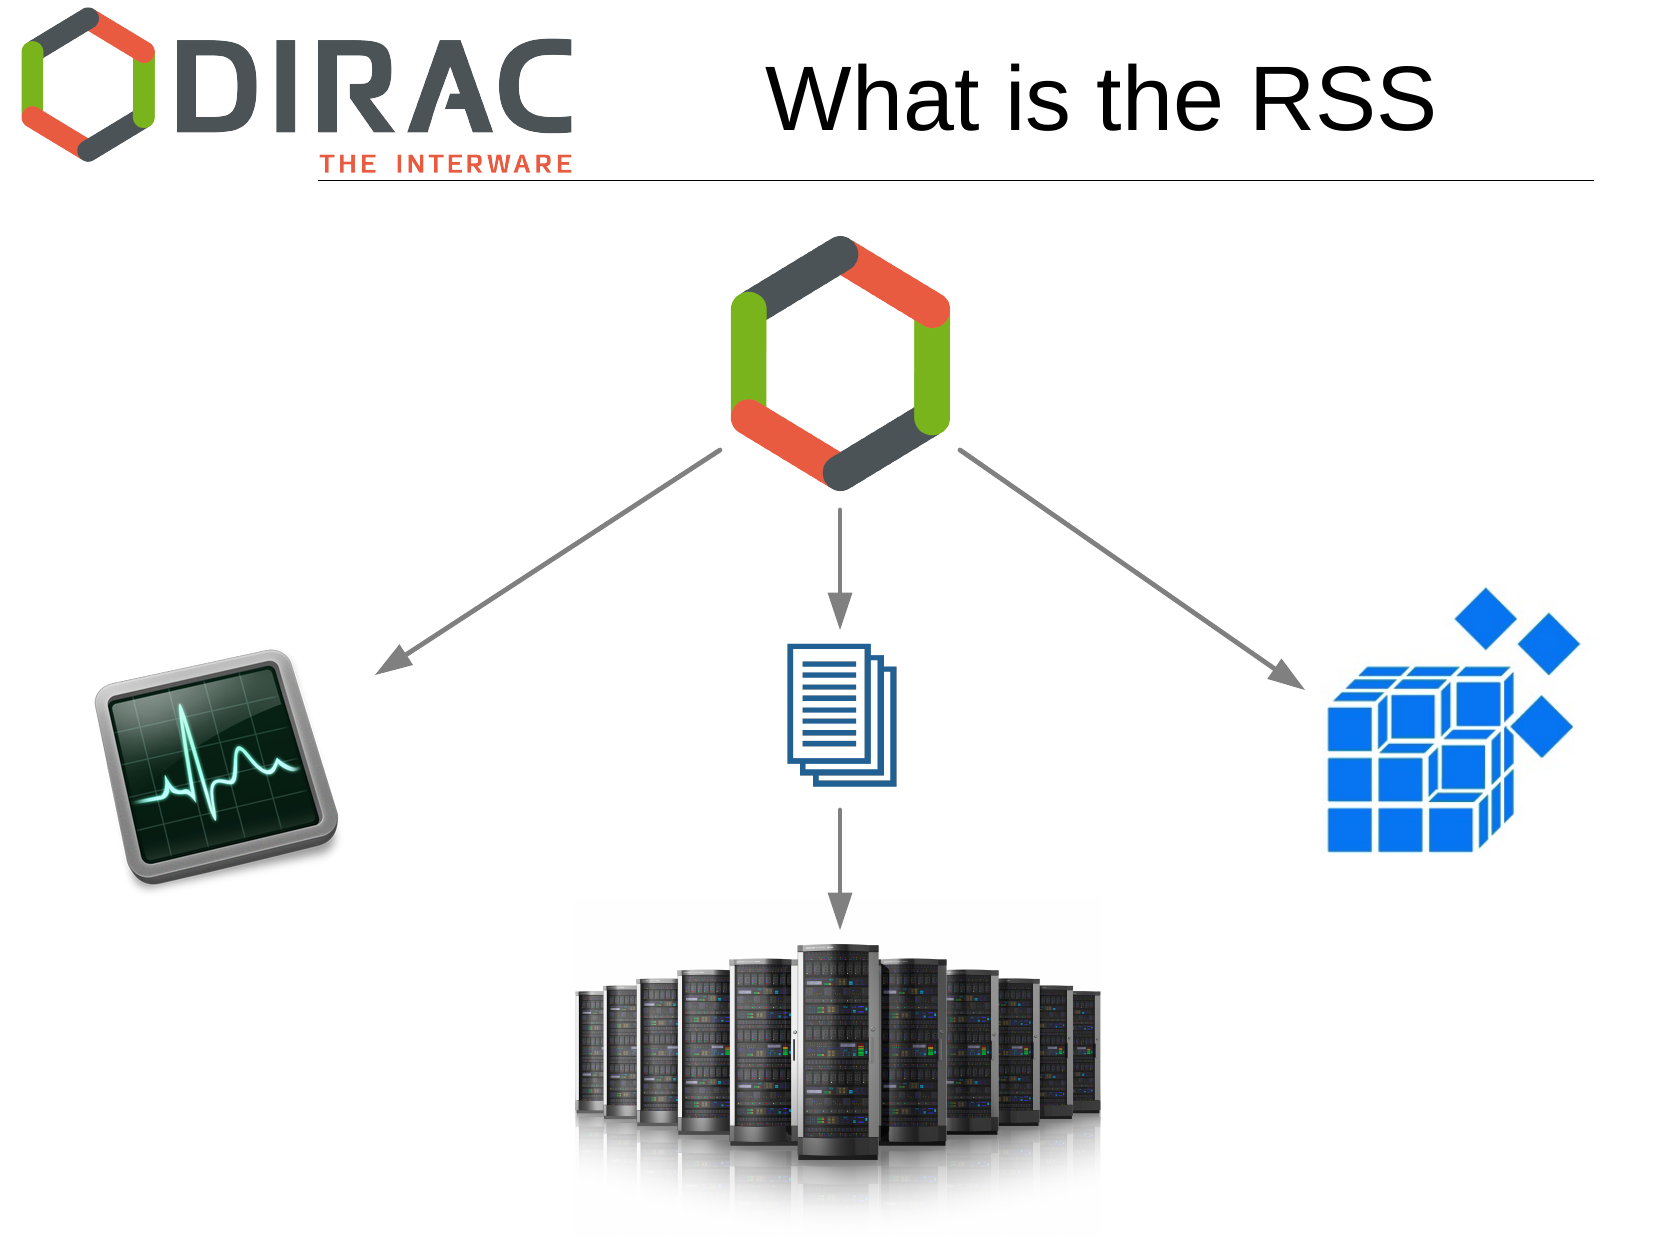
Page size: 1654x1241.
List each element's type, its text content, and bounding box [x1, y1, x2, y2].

picture [90, 644, 346, 901]
title What is the RSS [615, 32, 1591, 166]
picture [575, 898, 1101, 1236]
picture [4, 0, 589, 181]
picture [1320, 584, 1591, 856]
picture [702, 224, 976, 521]
picture [765, 633, 916, 796]
